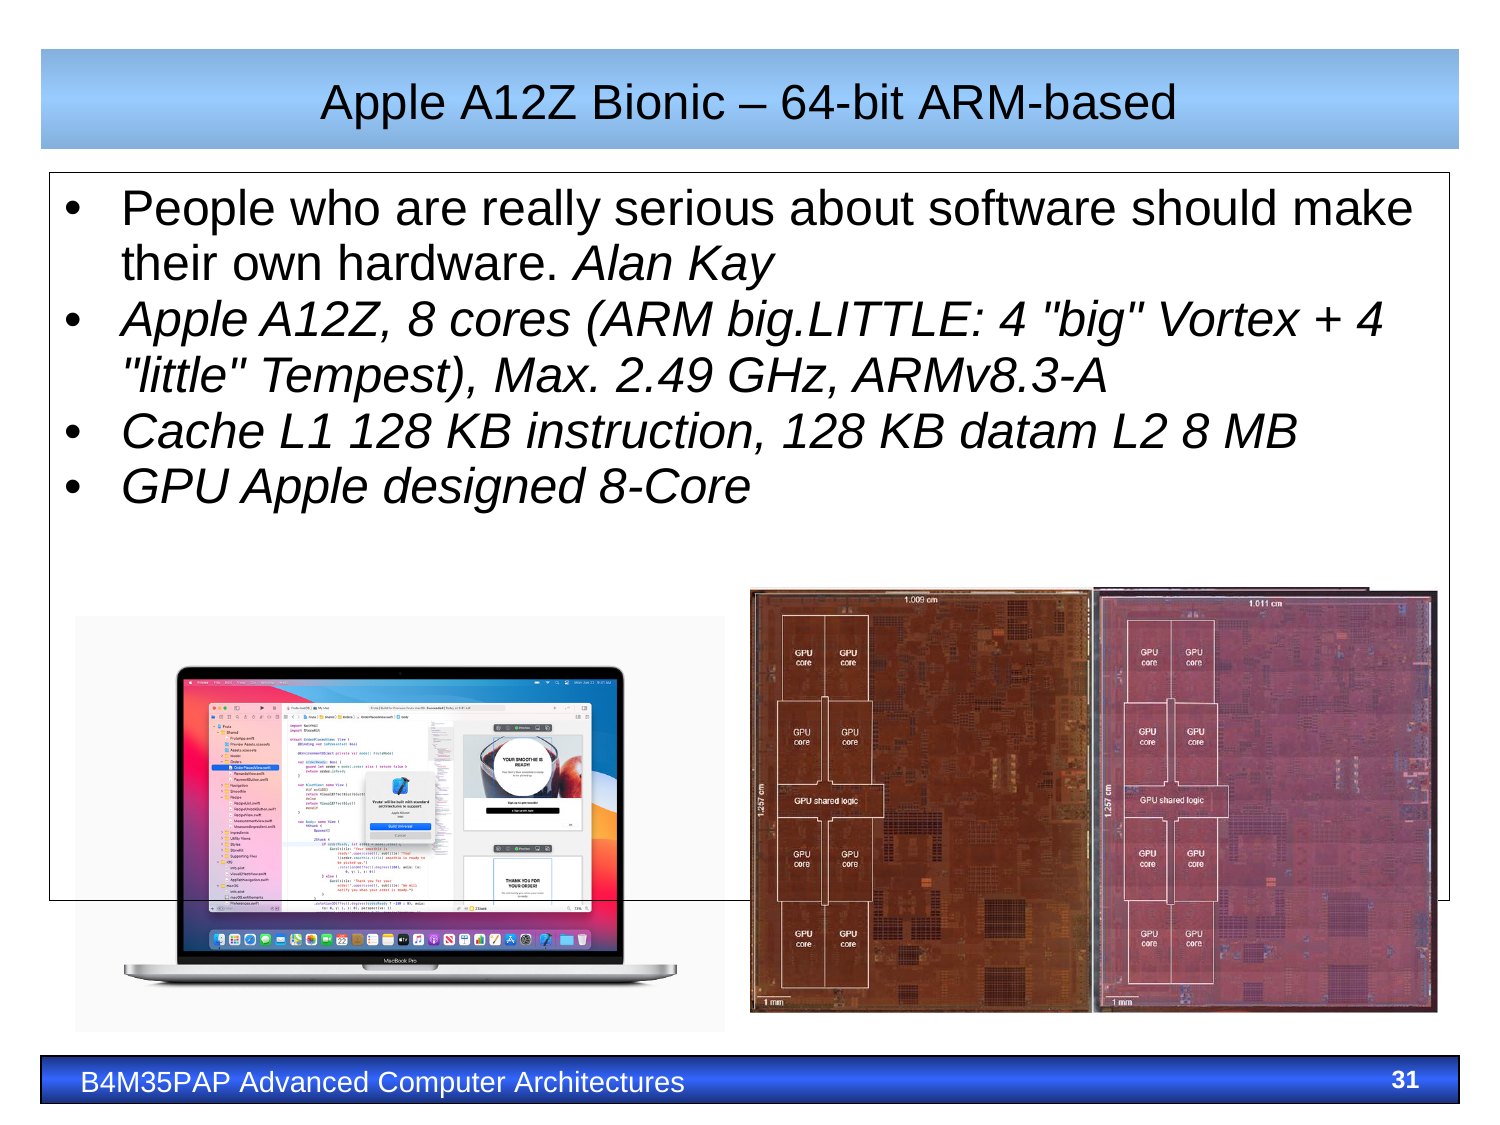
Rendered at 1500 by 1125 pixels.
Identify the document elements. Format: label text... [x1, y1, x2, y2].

title Apple A12Z Bionic – 64-bit ARM-based [41, 49, 1459, 149]
picture [75, 901, 725, 1033]
picture [750, 587, 1438, 1013]
text_box People who are really serious about software should make their own hardware. Alan Kay Apple A12Z, 8 cores (ARM big.LITTLE: 4 "big" Vortex + 4 "little" Tempest), Max. 2.49 GHz, ARMv8.3‑A Cache L1 128 KB instruction, 128 KB datam L2 8 MB GPU Apple designed 8-Core [49, 172, 1450, 901]
